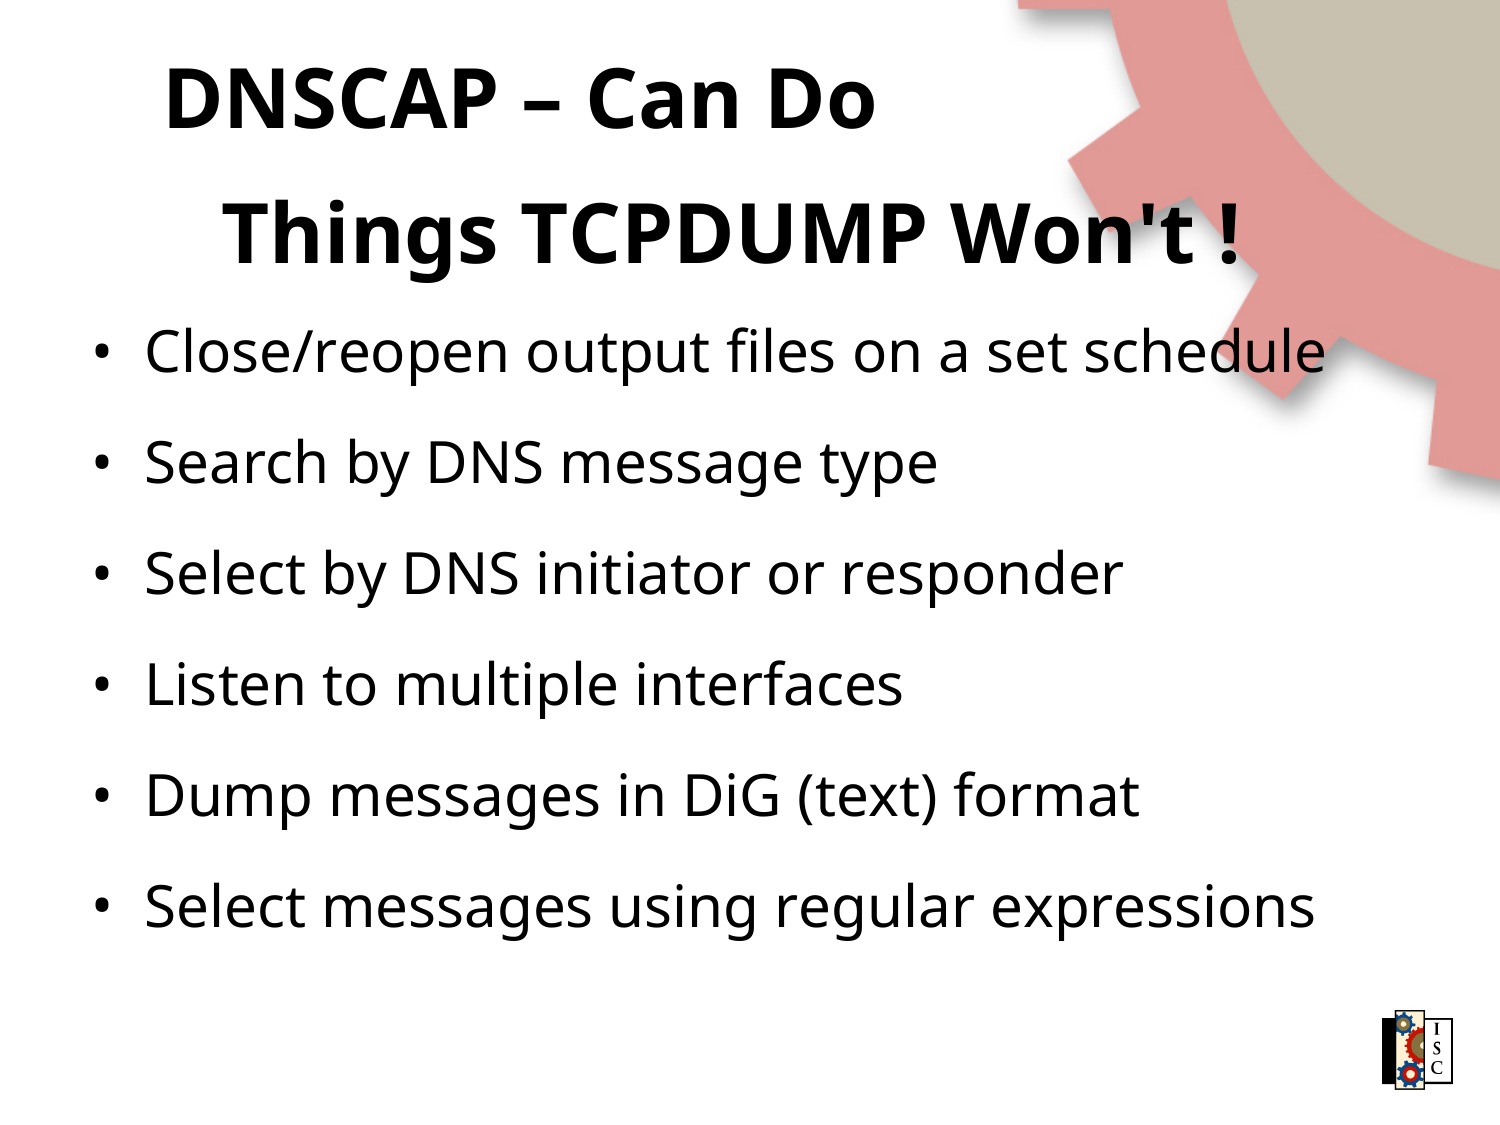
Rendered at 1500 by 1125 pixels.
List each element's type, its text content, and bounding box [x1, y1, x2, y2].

list Close/reopen output files on a set schedule Search by DNS message type Select by DNS initiator or responder Listen to multiple interfaces Dump messages in DiG (text) format Select messages using regular expressions [91, 295, 1406, 1015]
picture [0, 0, 1500, 1125]
title DNSCAP – Can Do Things TCPDUMP Won't ! [162, 26, 1472, 280]
